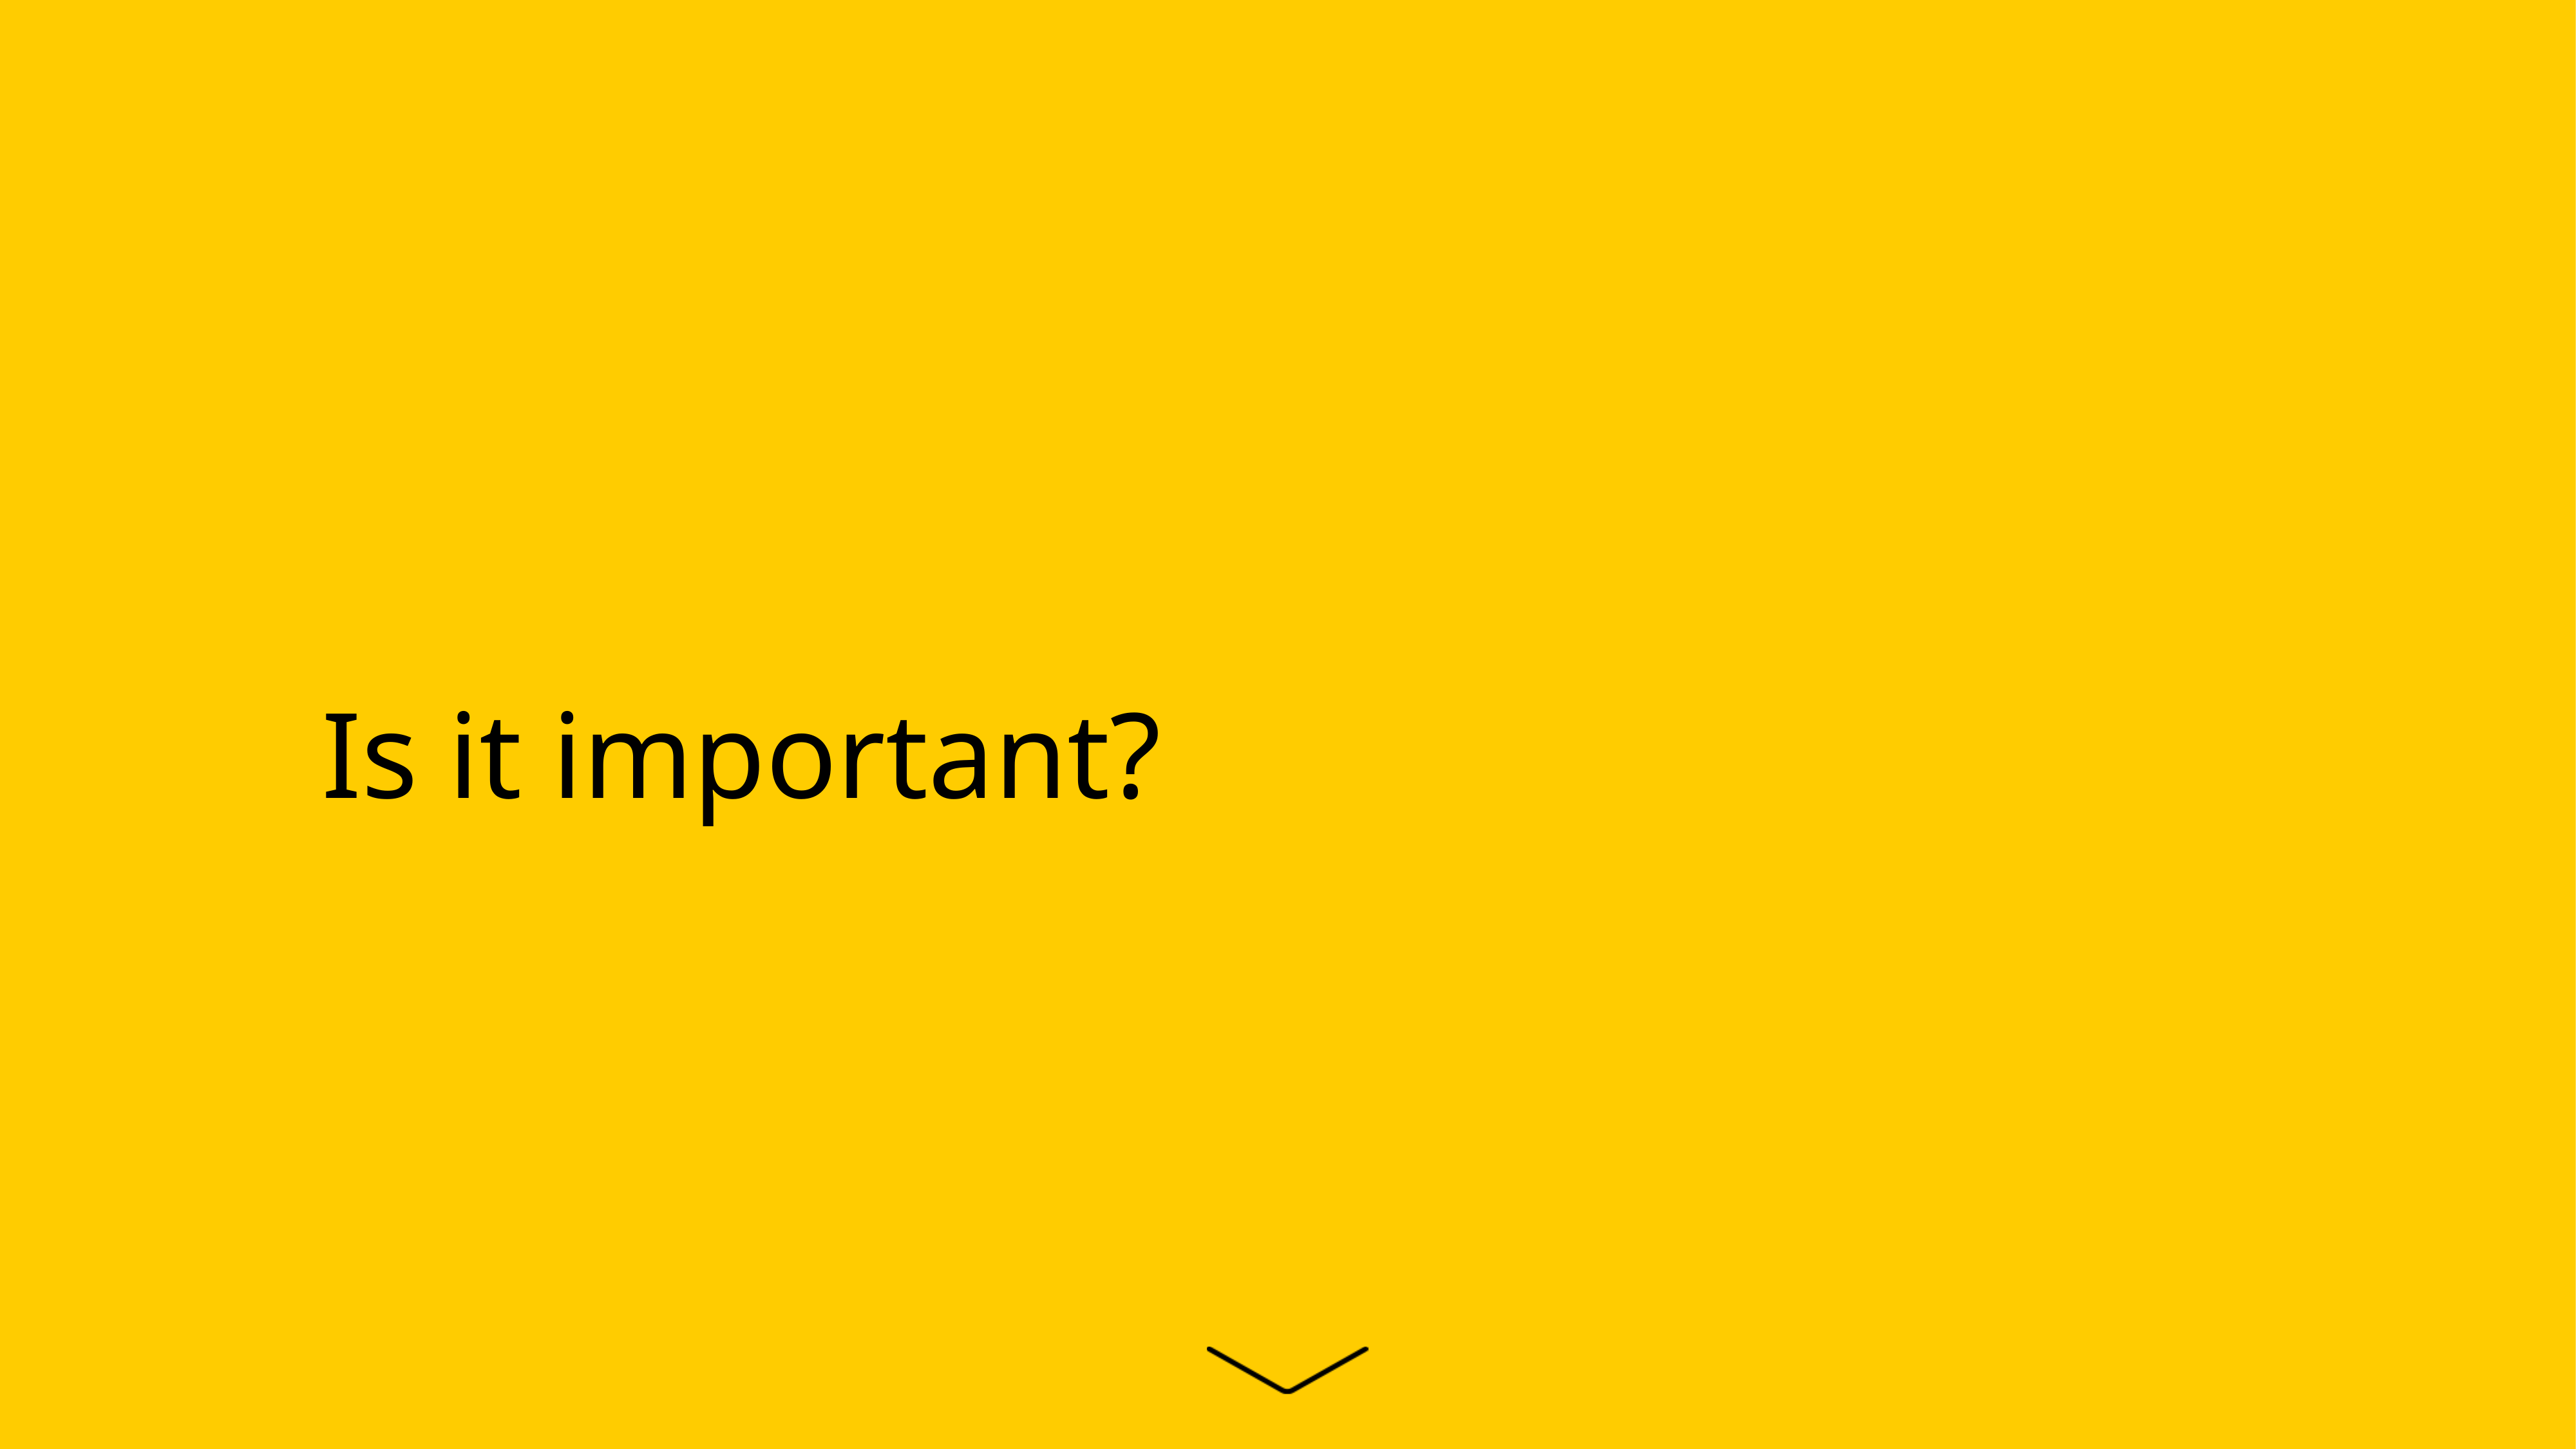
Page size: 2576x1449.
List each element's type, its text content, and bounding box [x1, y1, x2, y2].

title Is it important? [321, 429, 2253, 1074]
picture [1207, 1347, 1368, 1396]
